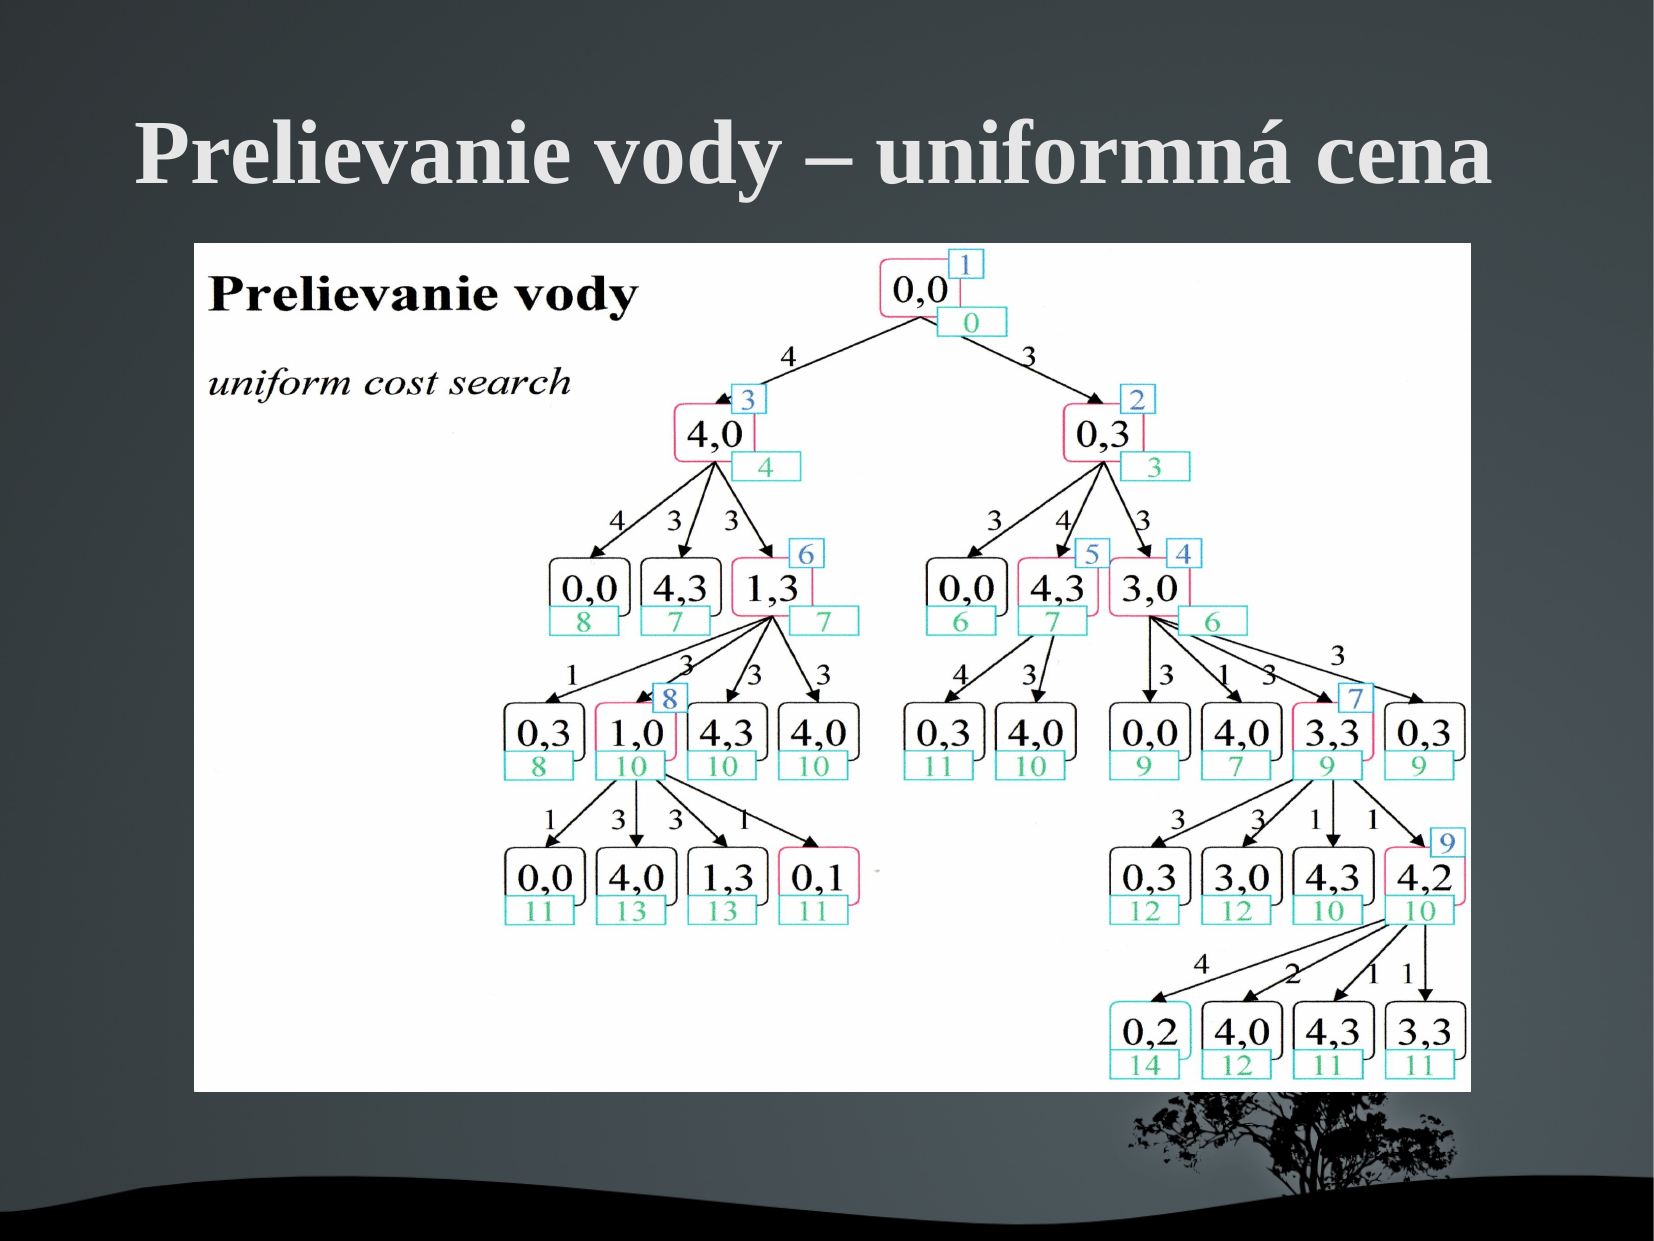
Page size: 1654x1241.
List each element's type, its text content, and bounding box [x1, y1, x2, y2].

picture [0, 0, 1654, 1241]
title Prelievanie vody – uniformná cena [82, 49, 1571, 257]
